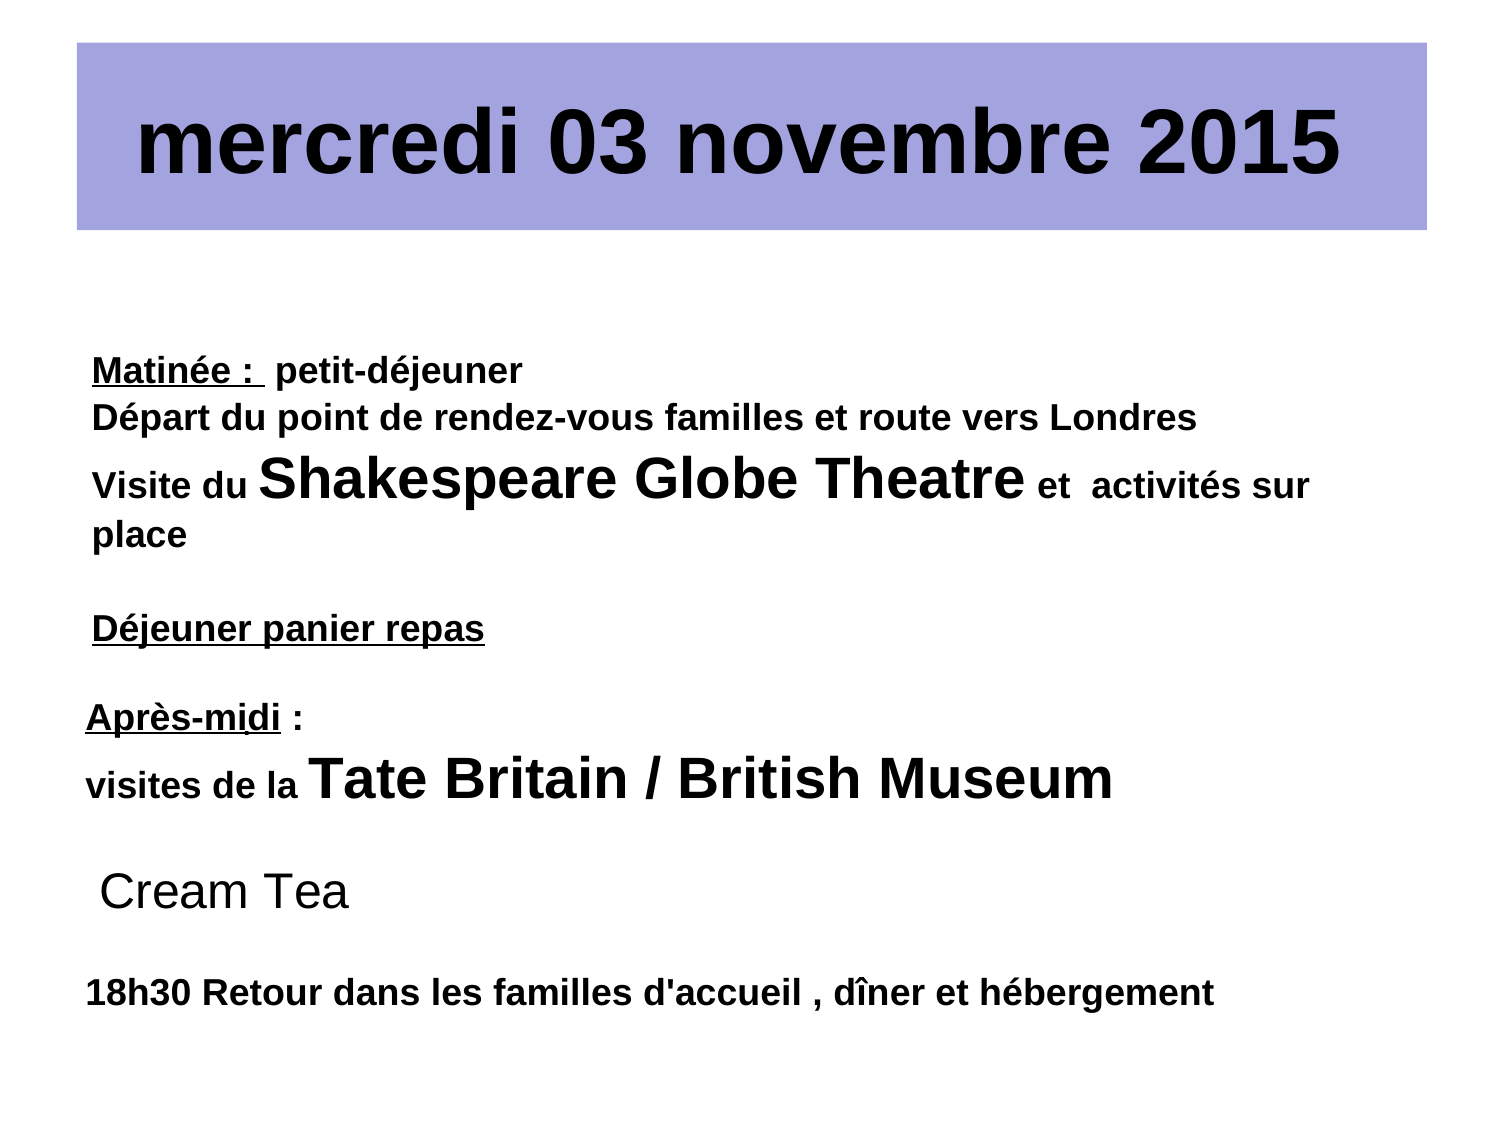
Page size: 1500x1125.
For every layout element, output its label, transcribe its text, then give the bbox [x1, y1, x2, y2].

title pet [75, 37, 1426, 241]
text_box Après-midi : visites de la Tate Britain / British Museum Cream Tea 18h30 Retour dans les familles d'accueil , dîner et hébergement [70, 684, 1323, 1115]
text_box mercredi 03 novembre 2015 [76, 42, 1427, 231]
text_box Matinée : petit-déjeuner Départ du point de rendez-vous familles et route vers Londres Visite du Shakespeare Globe Theatre et activités sur place Déjeuner panier repas . [76, 338, 1412, 751]
